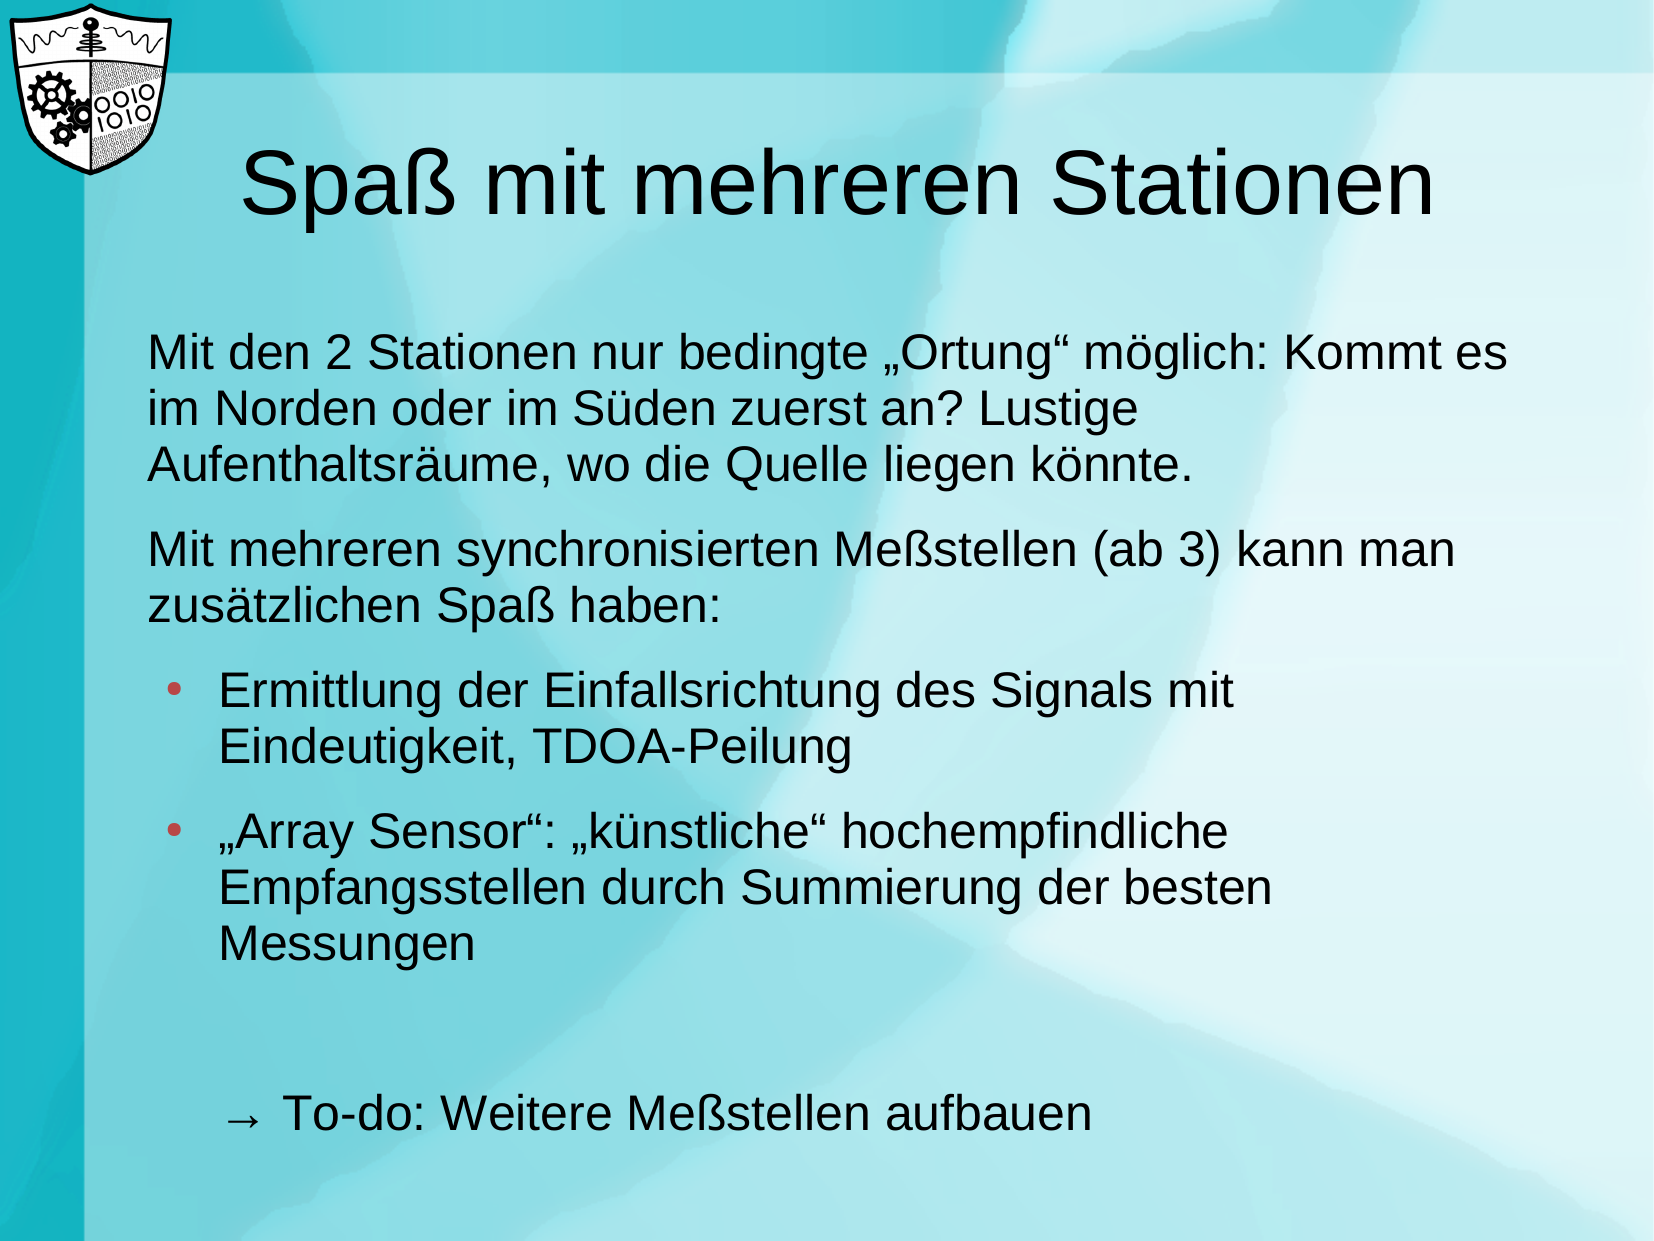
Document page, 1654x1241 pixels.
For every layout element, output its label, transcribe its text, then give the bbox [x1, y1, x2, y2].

picture [0, 0, 1654, 1241]
list Mit den 2 Stationen nur bedingte „Ortung“ möglich: Kommt es im Norden oder im Süden zuerst an? Lustige Aufenthaltsräume, wo die Quelle liegen könnte. Mit mehreren synchronisierten Meßstellen (ab 3) kann man zusätzlichen Spaß haben: Ermittlung der Einfallsrichtung des Signals mit Eindeutigkeit, TDOA-Peilung „Array Sensor“: „künstliche“ hochempfindliche Empfangsstellen durch Summierung der besten Messungen → To-do: Weitere Meßstellen aufbauen [147, 324, 1512, 1162]
title Spaß mit mehreren Stationen [94, 78, 1583, 287]
